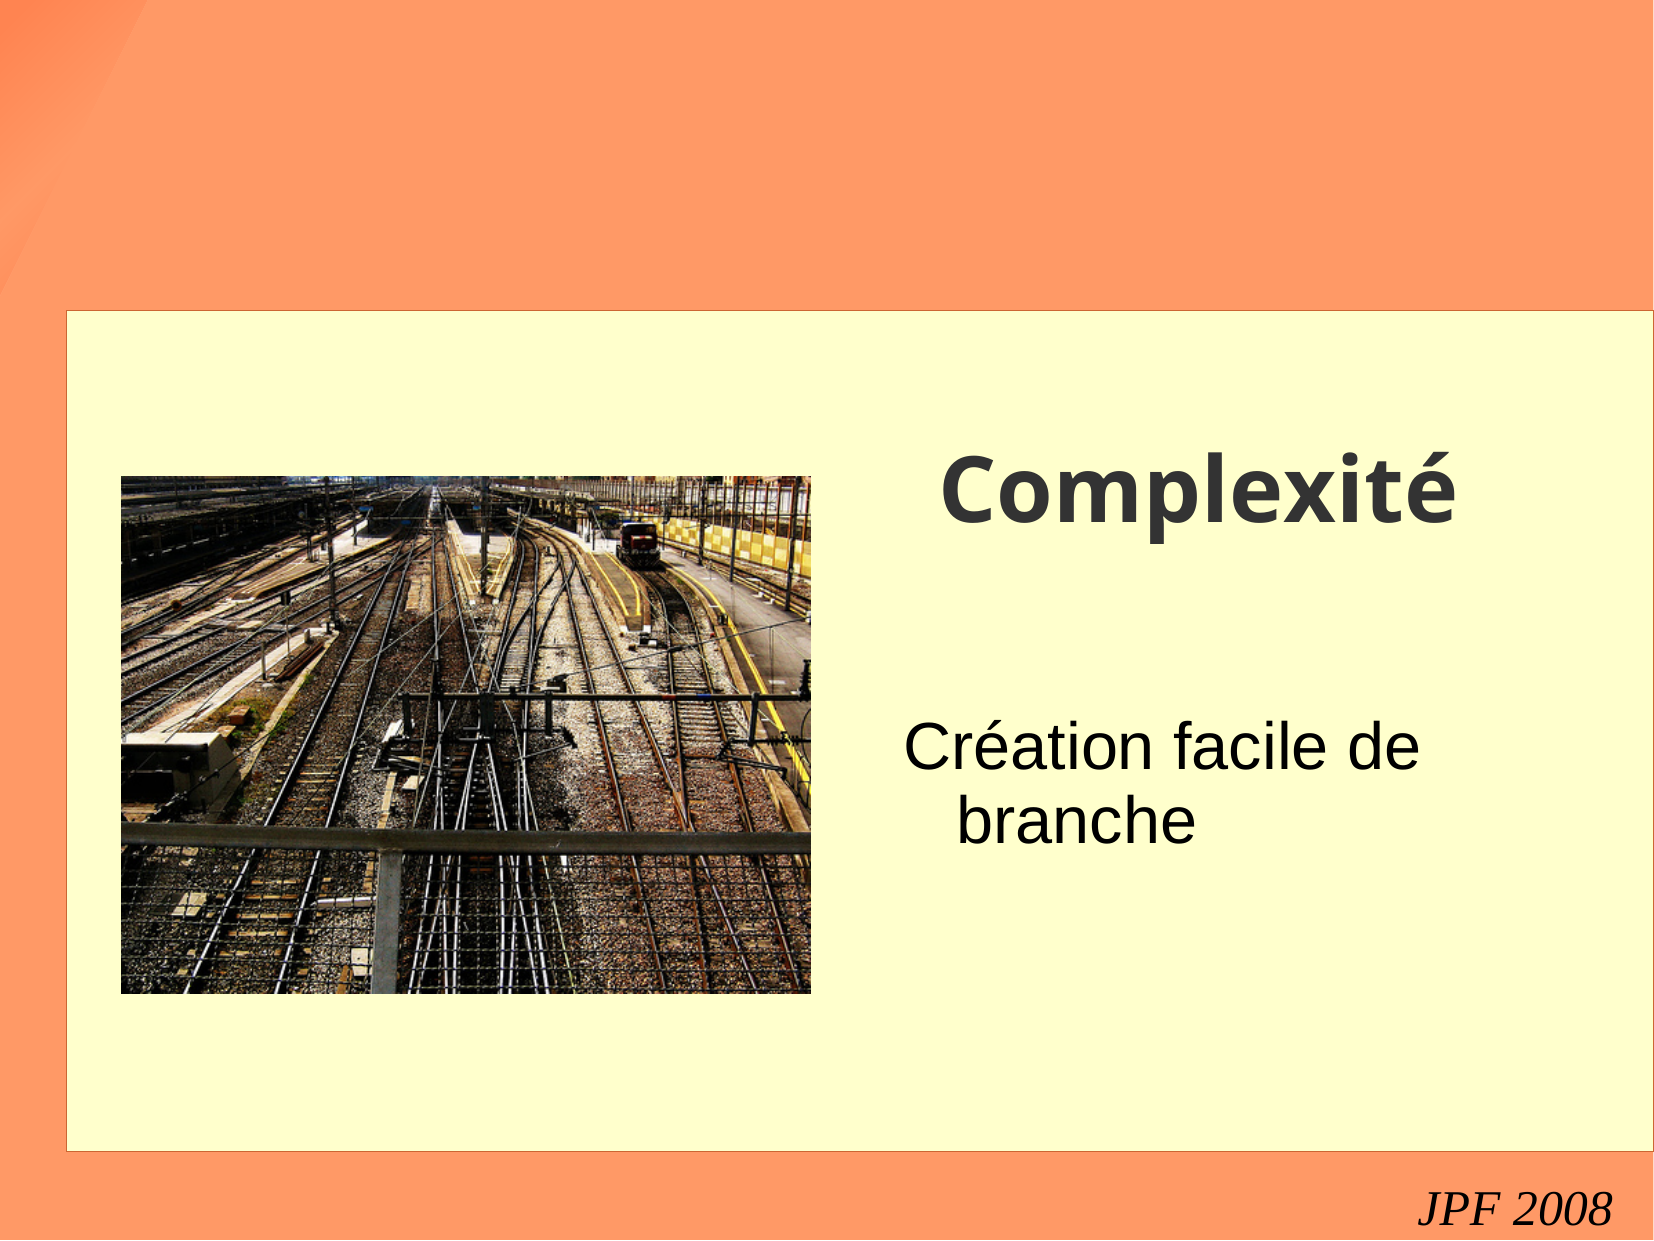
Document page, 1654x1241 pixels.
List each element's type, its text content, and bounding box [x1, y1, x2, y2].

list Création facile de branche [885, 708, 1535, 1127]
title Complexité [772, 383, 1625, 591]
picture [121, 476, 811, 994]
